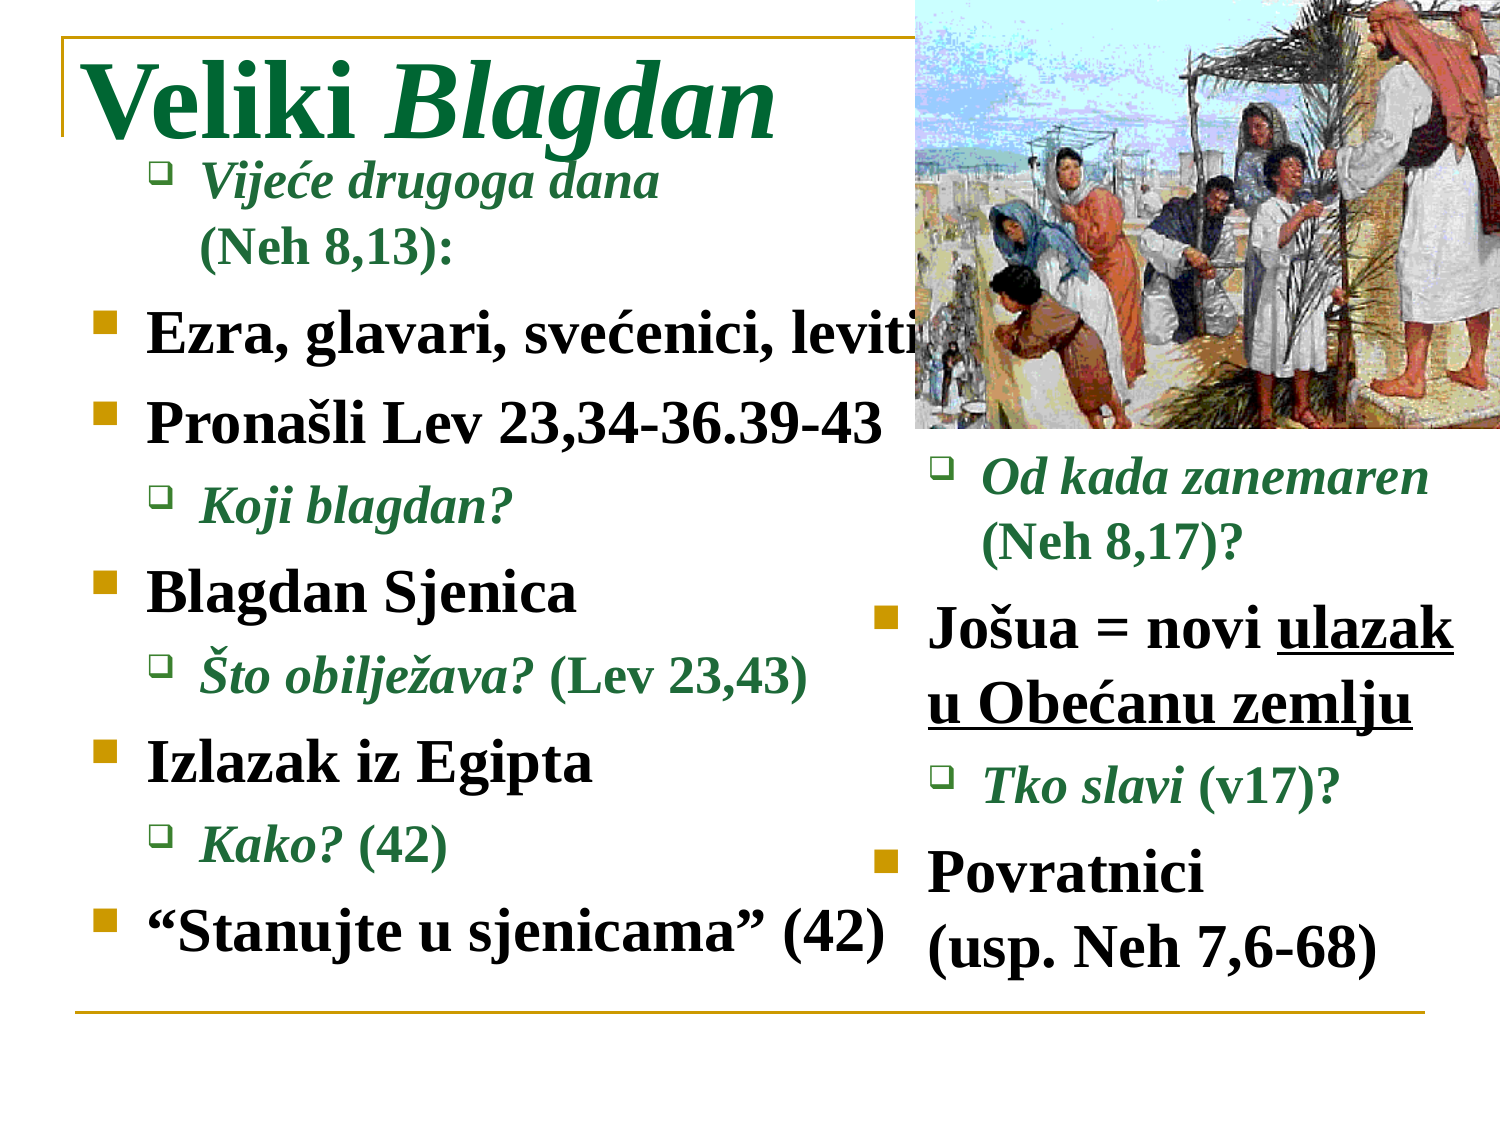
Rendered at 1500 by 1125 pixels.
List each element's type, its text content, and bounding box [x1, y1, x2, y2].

title Veliki Blagdan [64, 19, 915, 206]
list Od kada zanemaren (Neh 8,17)? Jošua = novi ulazak u Obećanu zemlju Tko slavi (v17)? Povratnici (usp. Neh 7,6-68) [856, 432, 1500, 1006]
list Vijeće drugoga dana (Neh 8,13): Ezra, glavari, svećenici, leviti Pronašli Lev 23,34-36.39-43 Koji blagdan? Blagdan Sjenica Što obilježava? (Lev 23,43) Izlazak iz Egipta Kako? (42) “Stanujte u sjenicama” (42) [74, 137, 939, 1006]
picture [915, 0, 1500, 429]
